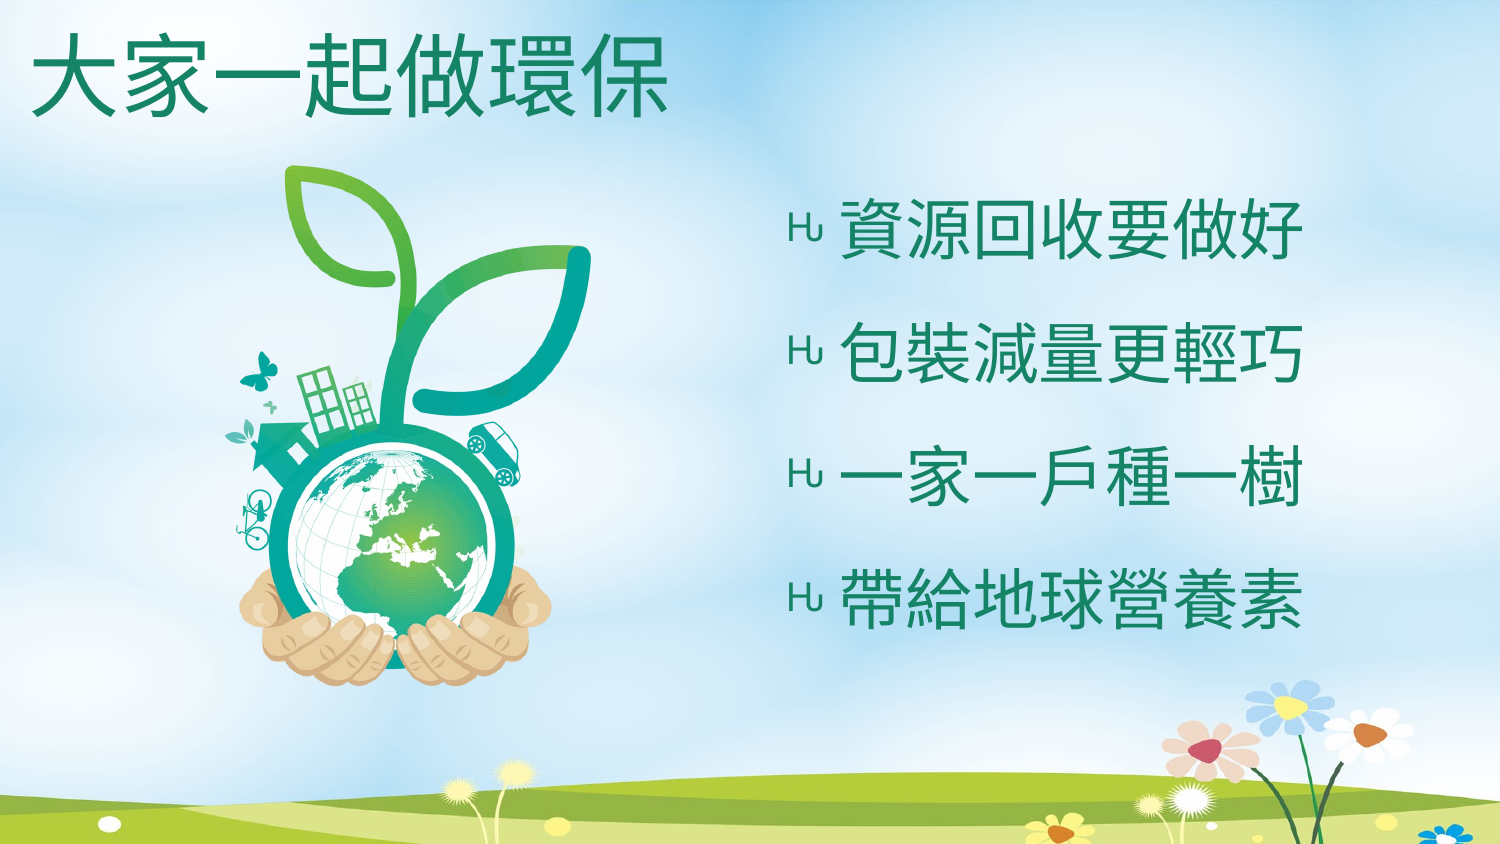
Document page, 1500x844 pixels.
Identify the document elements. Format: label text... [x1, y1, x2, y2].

list 資源回收要做好 包裝減量更輕巧 一家一戶種一樹 帶給地球營養素 [767, 177, 1343, 667]
picture [0, 0, 1500, 844]
title 大家一起做環保 [0, 0, 1026, 141]
